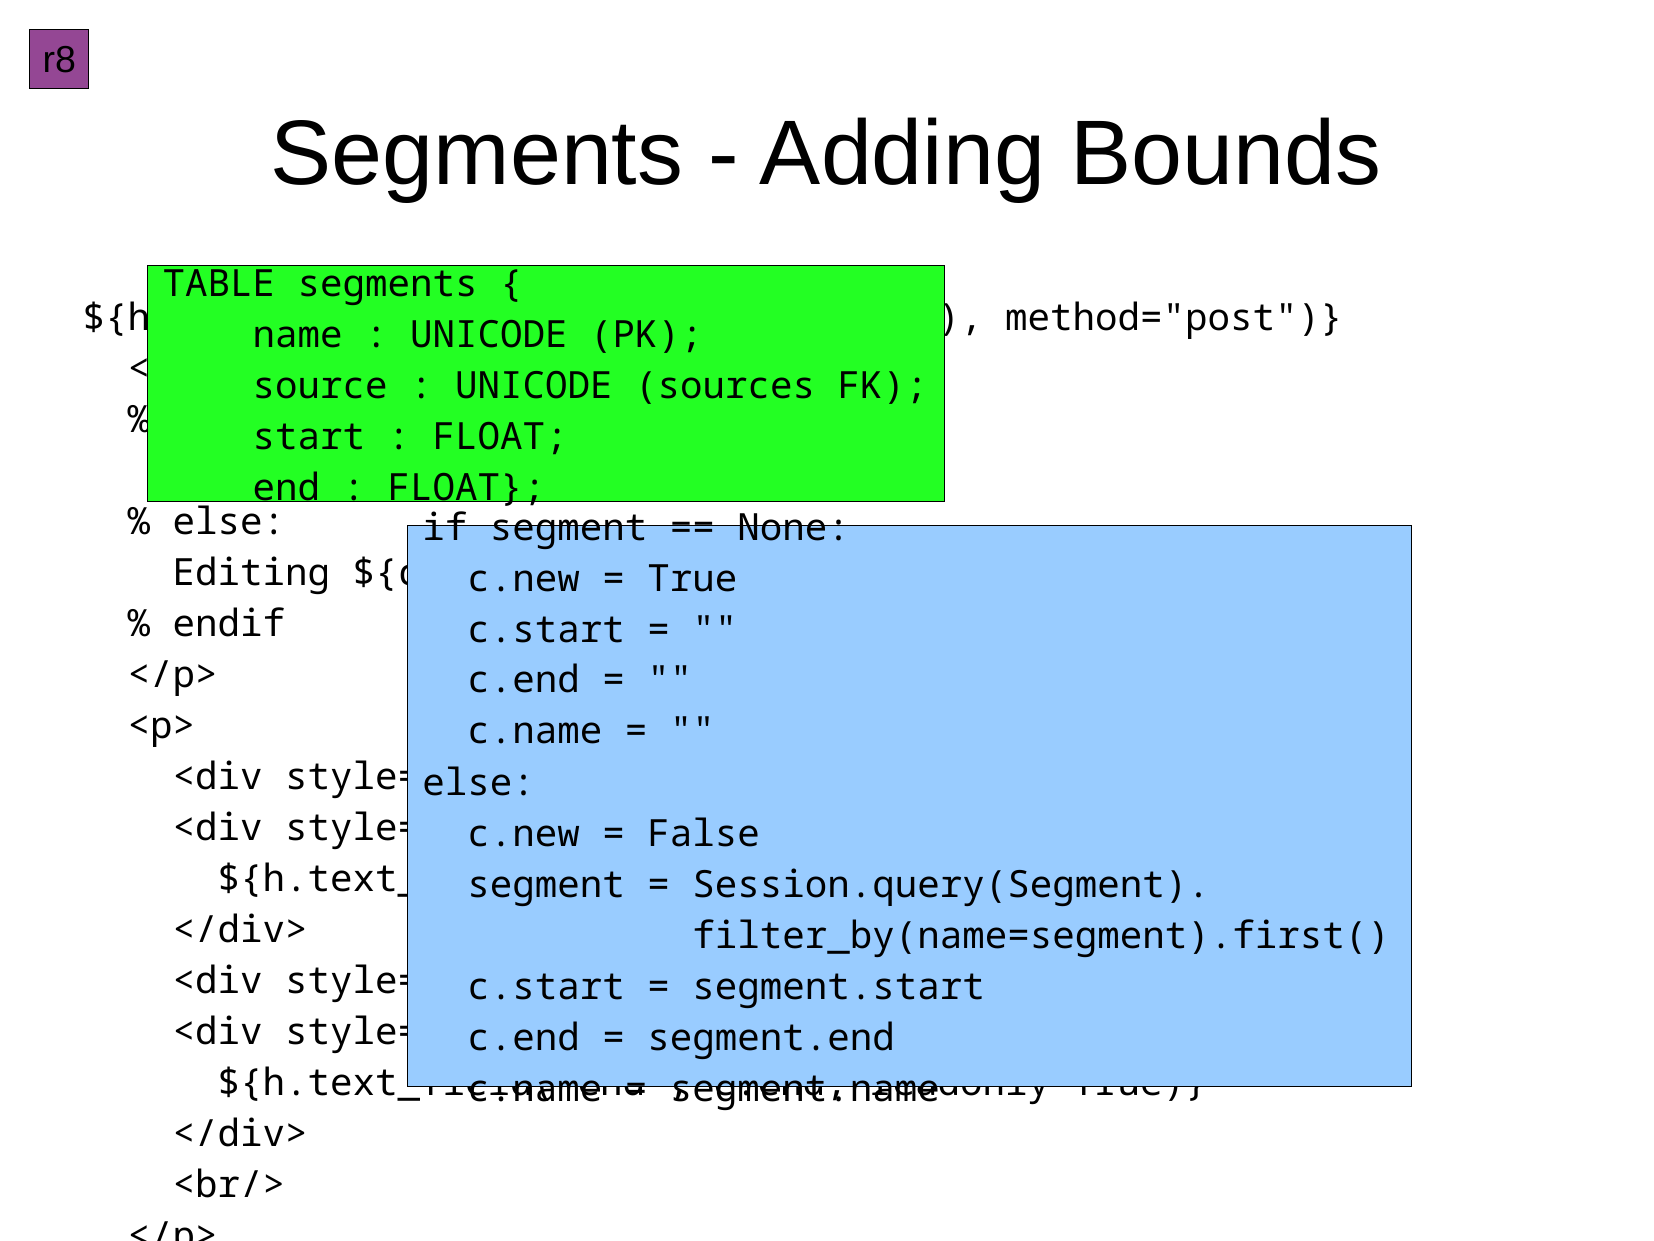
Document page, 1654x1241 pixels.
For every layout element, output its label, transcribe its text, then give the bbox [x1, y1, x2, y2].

list ${h.start_form(h.url_for(action='save'), method="post")} <p> % if c.new: Name: ${h.text_field("name")} % else: Editing ${c.name} % endif </p> <p> <div style="float:left">Start:</div> <div style="float:left"> ${h.text_field("start", c.start, readonly=True)} </div> <div style="float:left">End:</div> <div style="float:left"> ${h.text_field("end", c.end, readonly=True)} </div> <br/> </p> <p>${h.submit(value = "Save")}</p> ${h.end_form()} [82, 290, 1571, 1205]
text_box r8 [29, 29, 89, 89]
text_box TABLE segments { name : UNICODE (PK); source : UNICODE (sources FK); start : FLOAT; end : FLOAT}; [147, 265, 945, 502]
title Segments - Adding Bounds [82, 56, 1571, 250]
text_box if segment == None: c.new = True c.start = "" c.end = "" c.name = "" else: c.new = False segment = Session.query(Segment). filter_by(name=segment).first() c.start = segment.start c.end = segment.end c.name = segment.name [407, 525, 1412, 1087]
